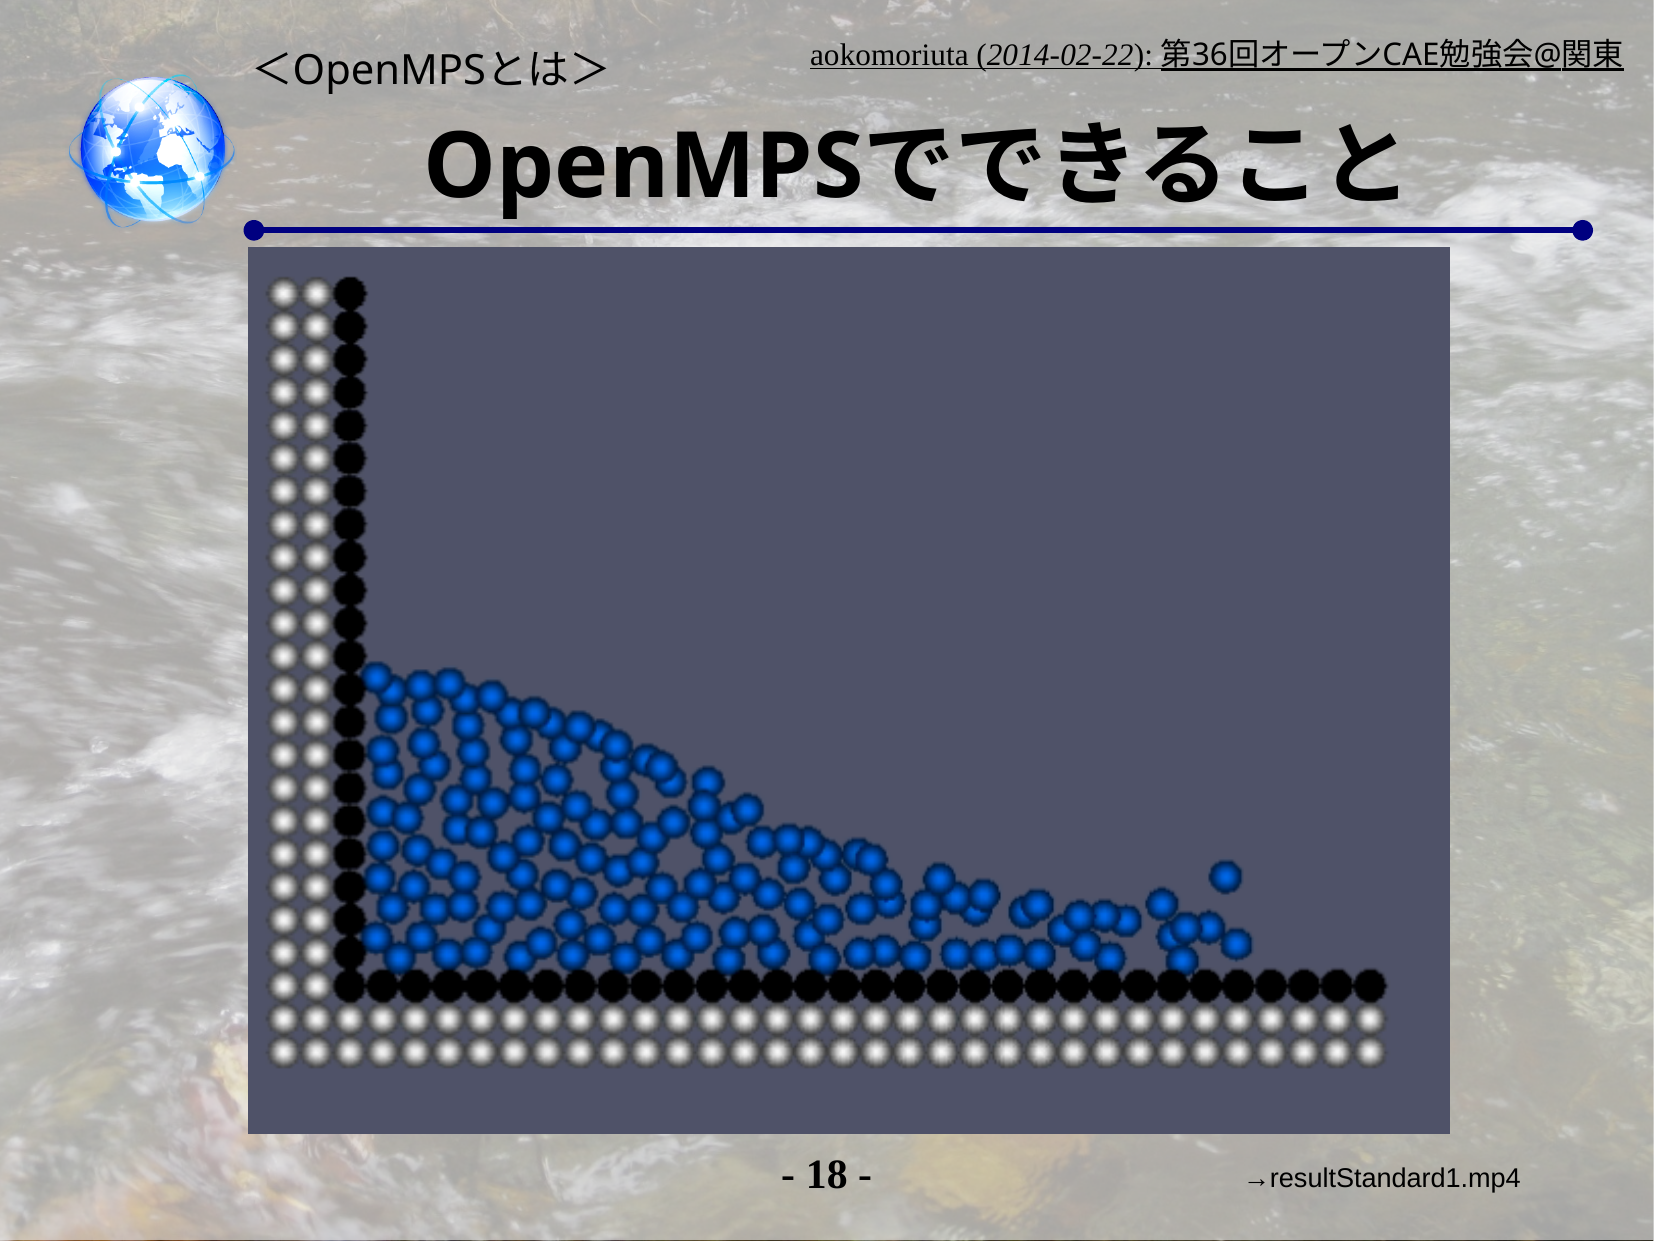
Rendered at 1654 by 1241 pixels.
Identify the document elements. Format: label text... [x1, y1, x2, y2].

title OpenMPSでできること [265, 88, 1571, 227]
picture [248, 247, 1450, 1134]
text_box →resultStandard1.mp4 [1228, 1155, 1536, 1201]
picture [65, 64, 237, 236]
text_box ＜OpenMPSとは＞ [236, 28, 1004, 119]
